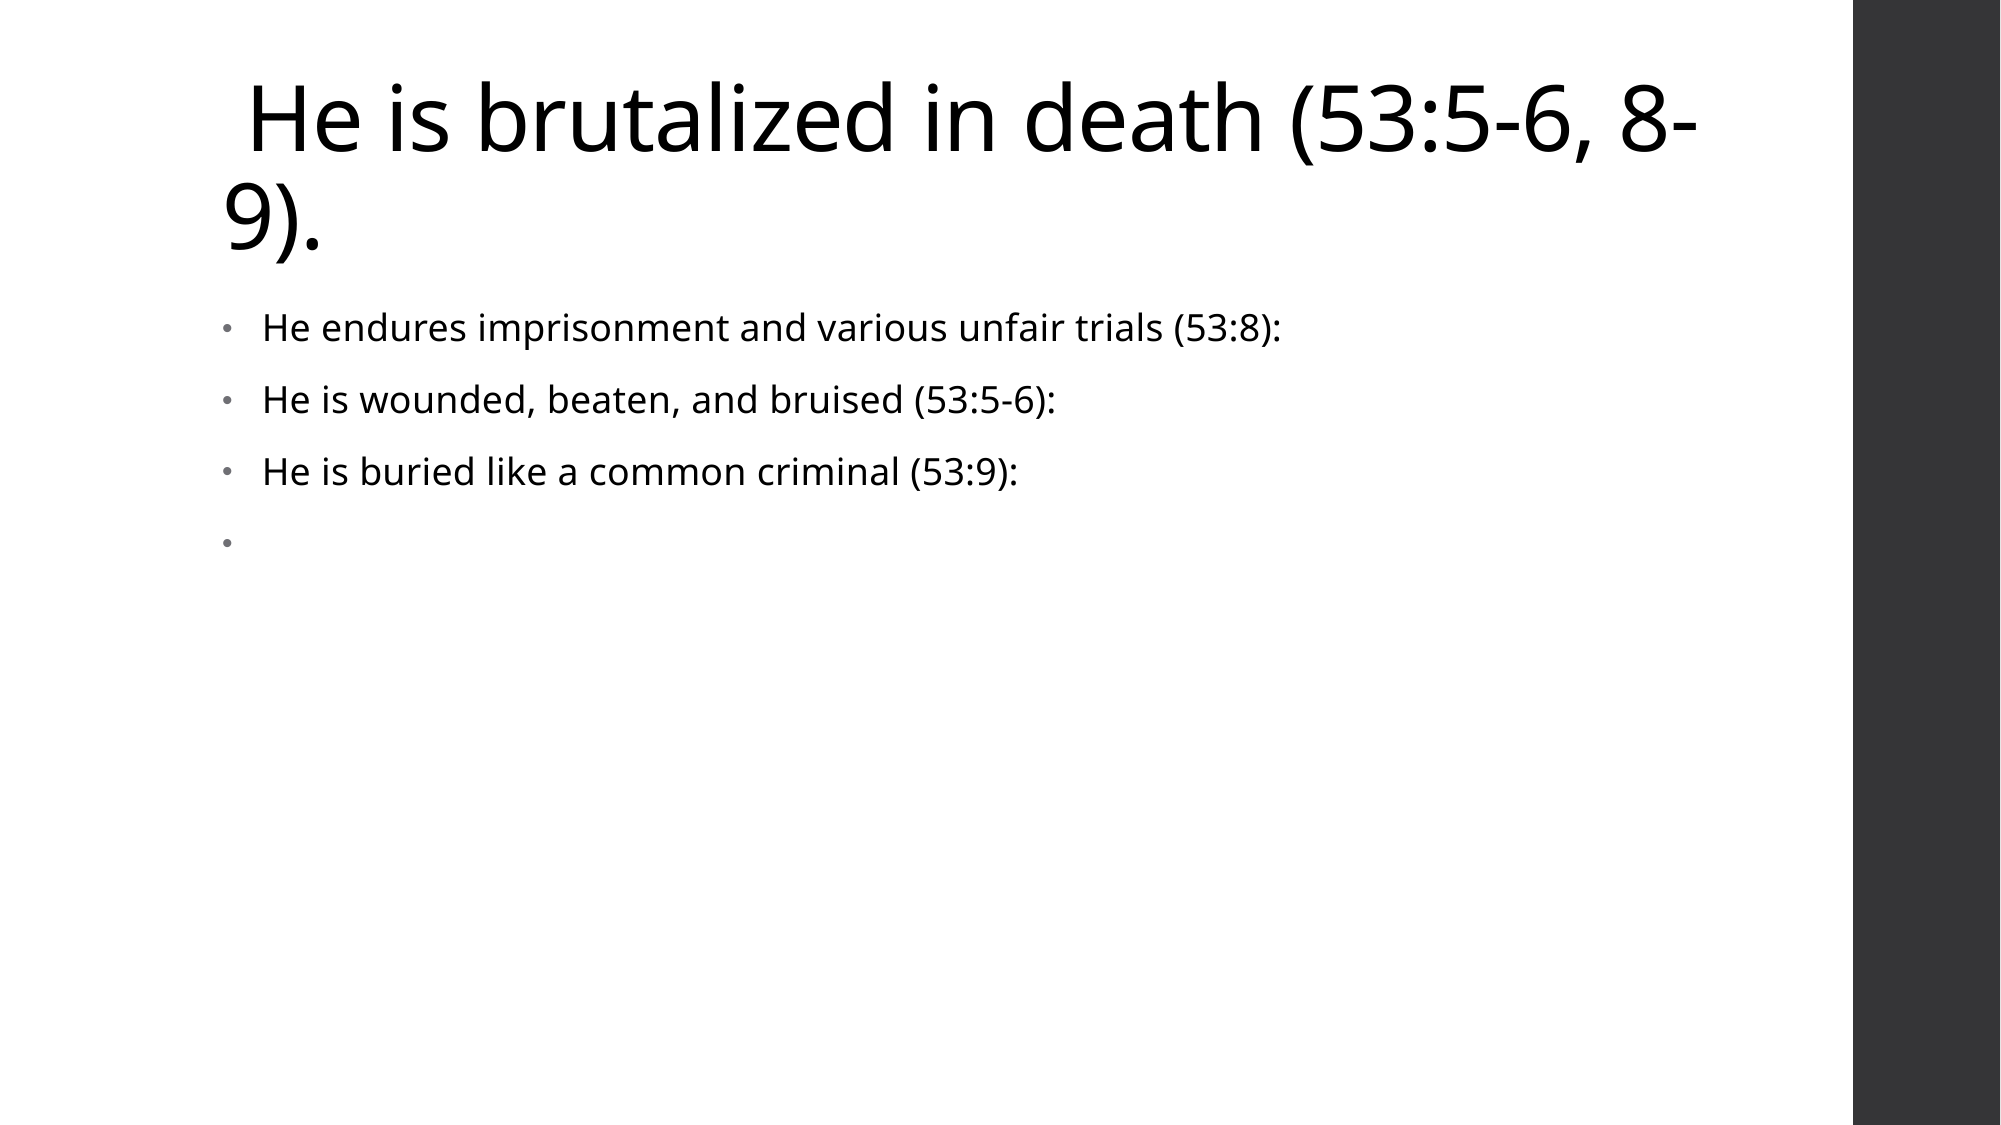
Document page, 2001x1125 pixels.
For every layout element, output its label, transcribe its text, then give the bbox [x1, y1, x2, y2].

title He is brutalized in death (53:5-6, 8-9). [206, 60, 1797, 278]
list He endures imprisonment and various unfair trials (53:8): He is wounded, beaten, and bruised (53:5-6): He is buried like a common criminal (53:9): [206, 299, 1617, 1014]
